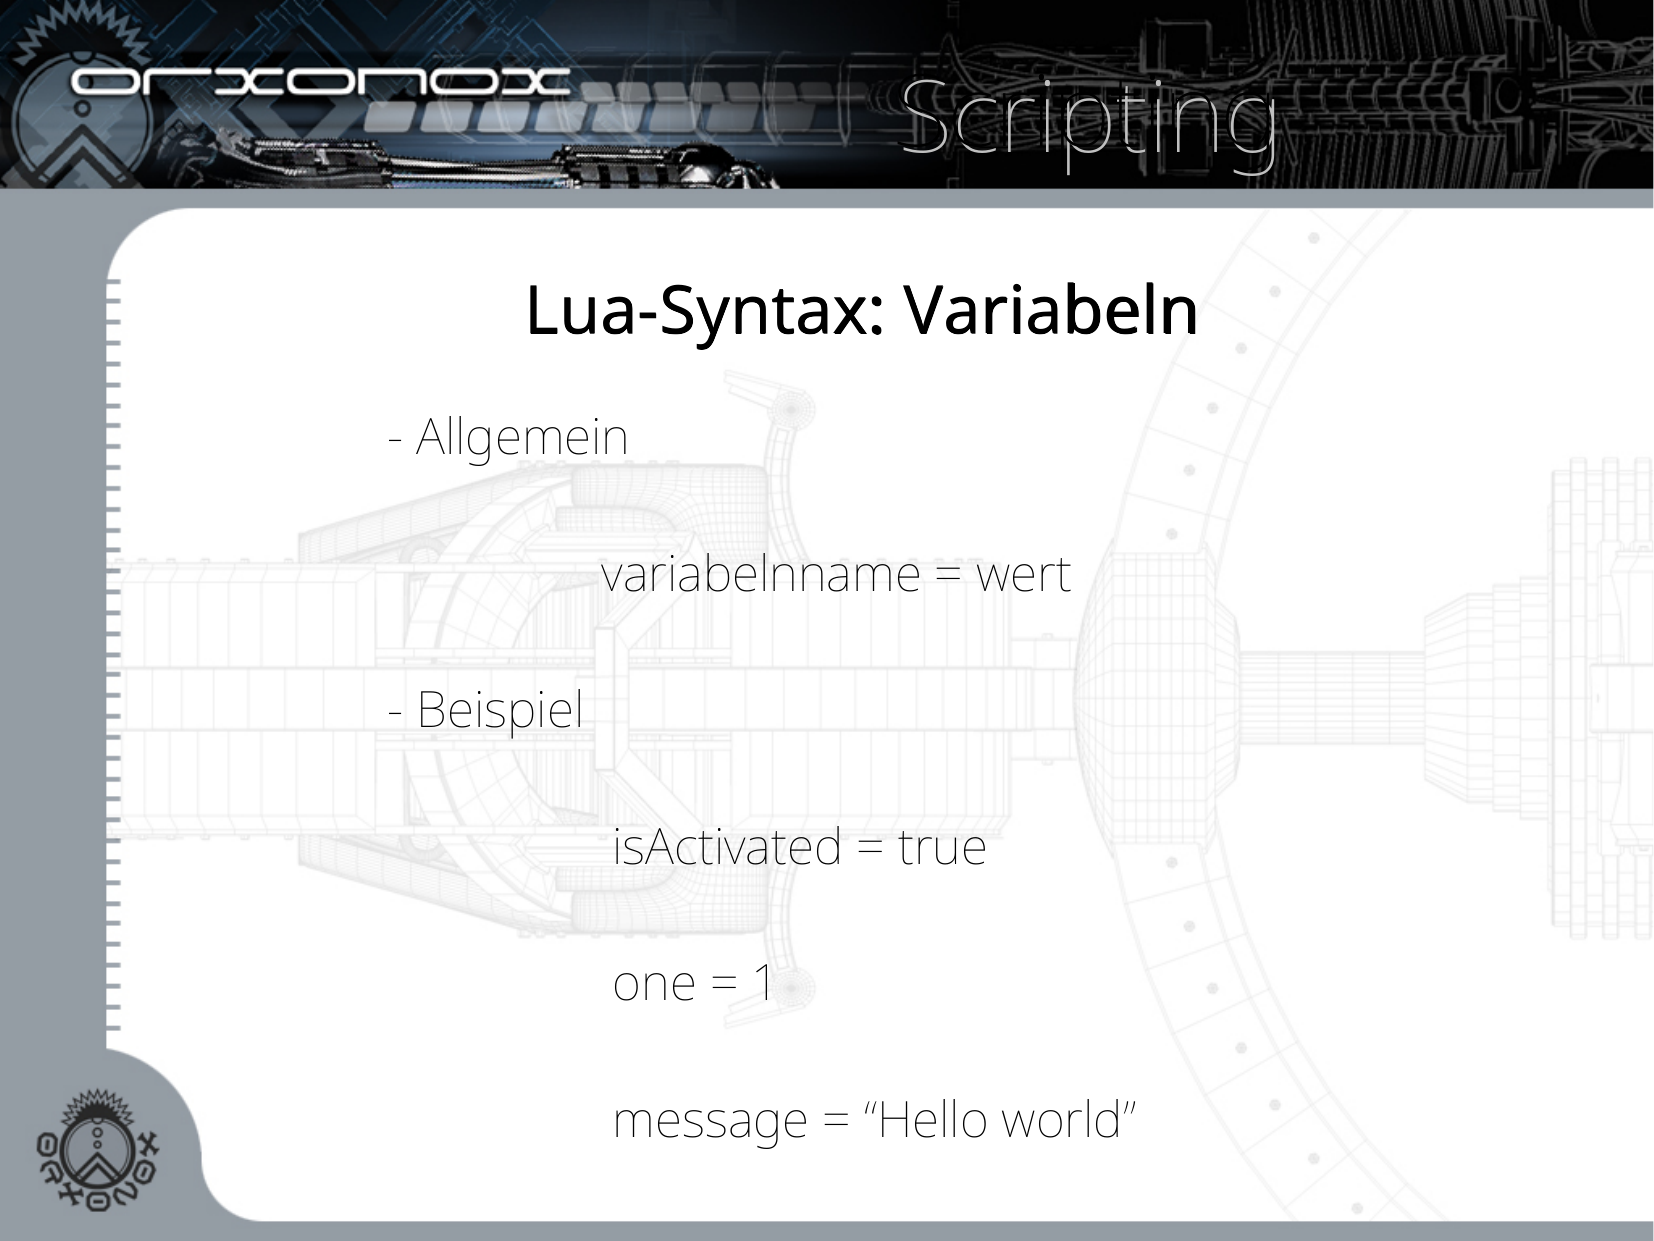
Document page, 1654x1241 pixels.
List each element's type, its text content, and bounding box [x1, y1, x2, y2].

text_box Scripting [842, 32, 1349, 164]
text_box - Allgemein variabelnname = wert - Beispiel isActivated = true one = 1 message = “Hello world” [337, 393, 1613, 1050]
text_box Lua-Syntax: Variabeln [187, 262, 1538, 341]
picture [0, 0, 1654, 1241]
